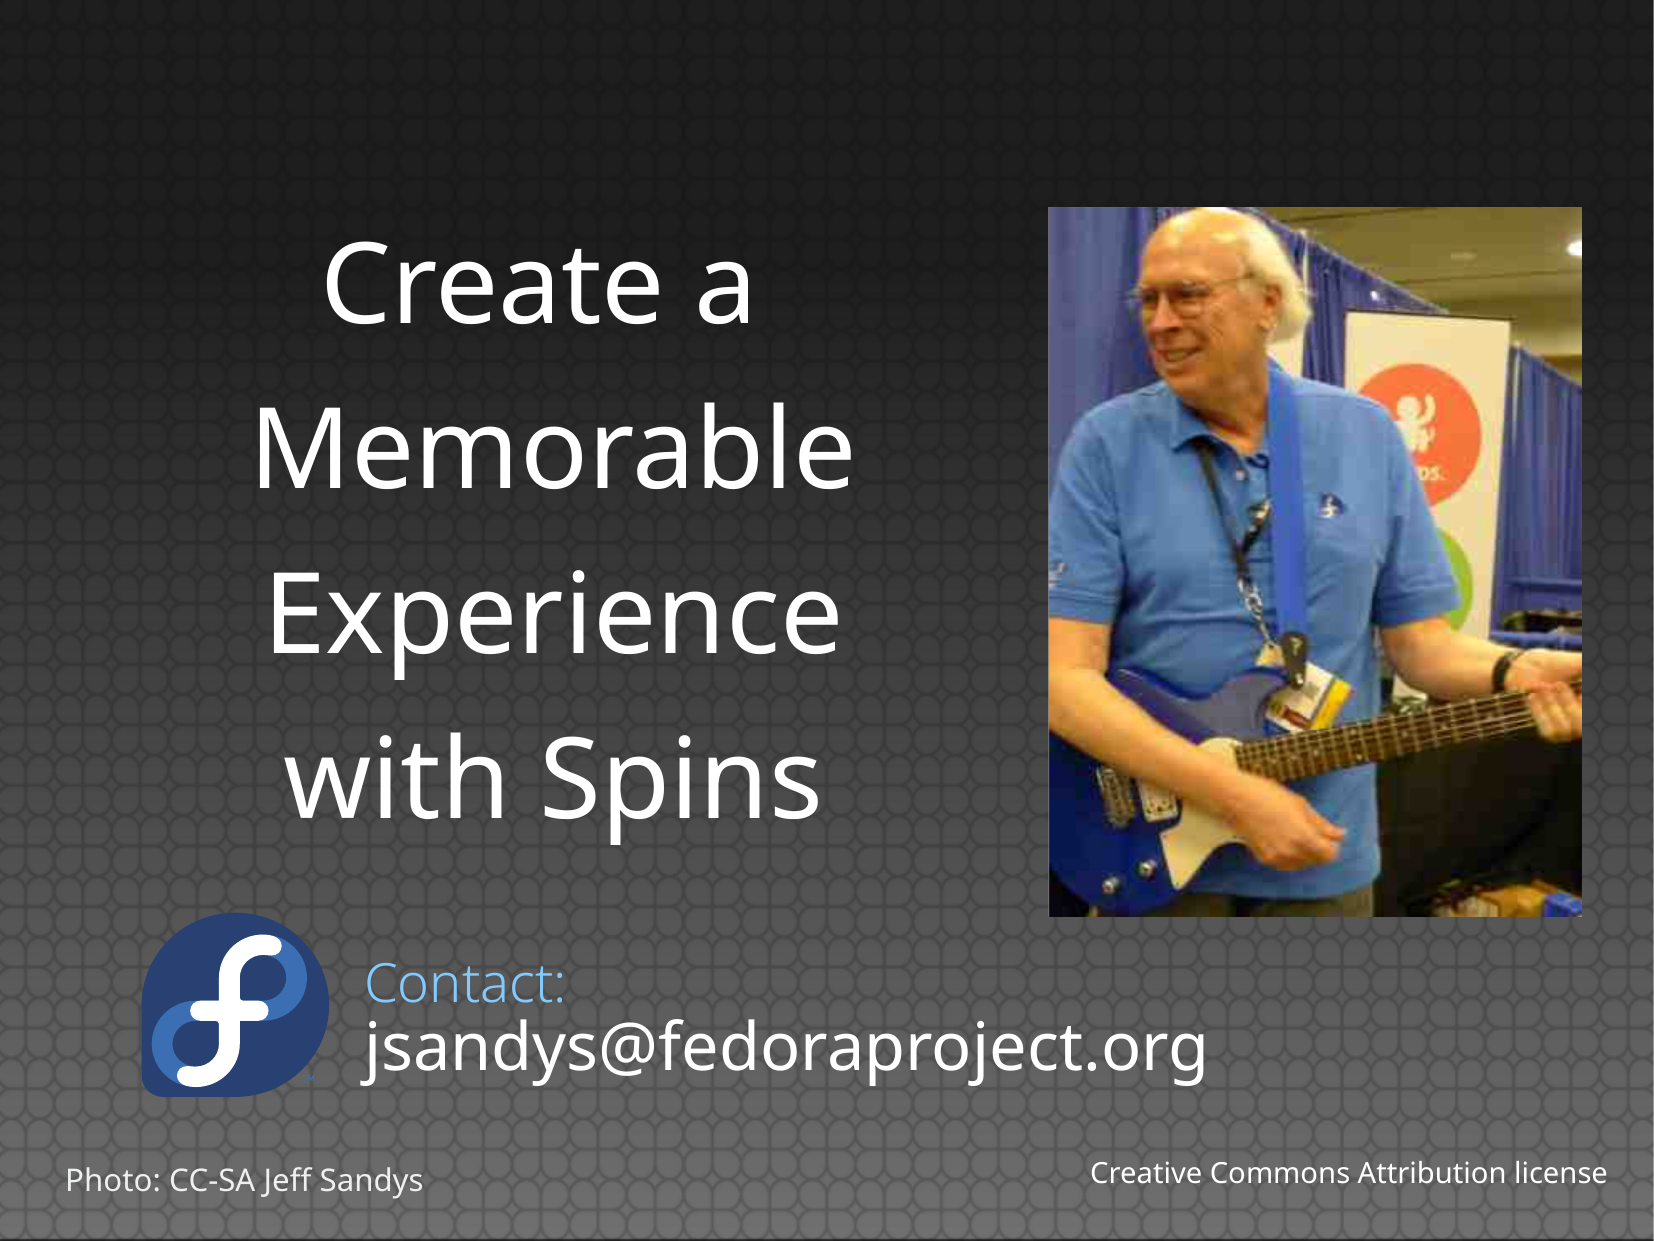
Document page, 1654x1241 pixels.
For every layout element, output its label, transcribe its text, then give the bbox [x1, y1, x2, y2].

text_box Creative Commons Attribution license [64, 1144, 1624, 1229]
picture [0, 0, 1654, 1241]
text_box Photo: CC-SA Jeff Sandys [50, 1150, 664, 1202]
text_box jsandys@fedoraproject.org [349, 992, 1455, 1082]
text_box Contact: [349, 937, 703, 1013]
title Create a Memorable Experience with Spins [30, 191, 1077, 852]
